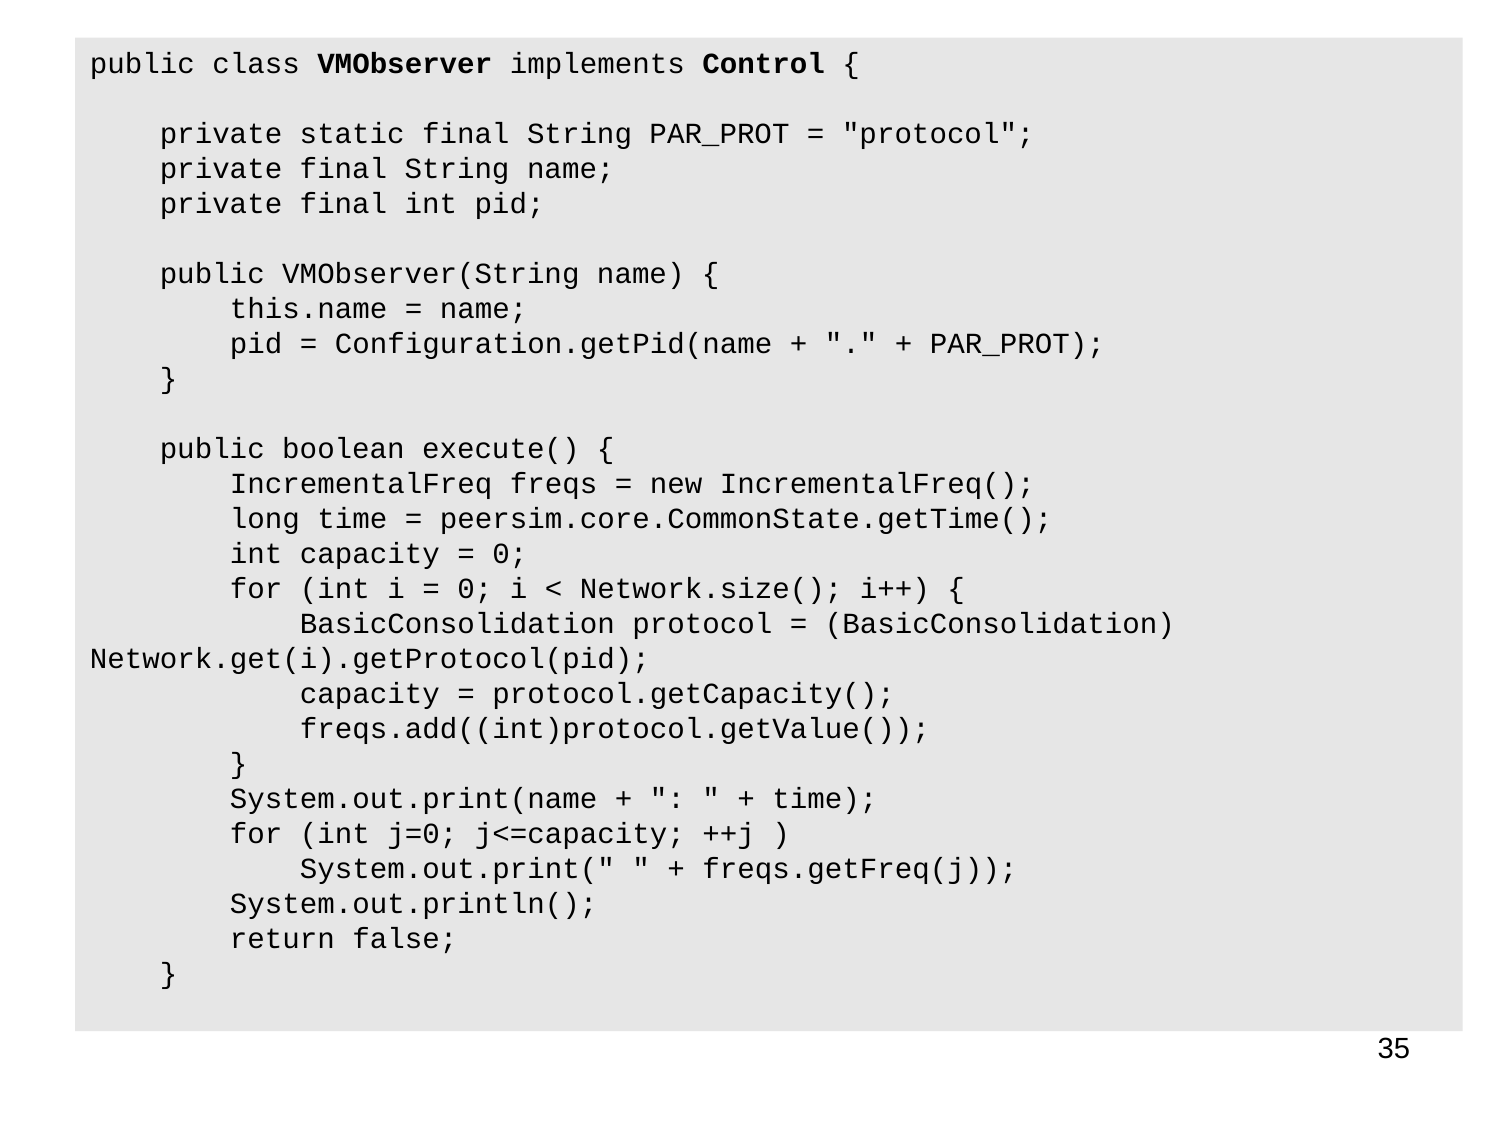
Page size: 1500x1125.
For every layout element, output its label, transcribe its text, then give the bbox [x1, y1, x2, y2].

text_box public class VMObserver implements Control { private static final String PAR_PROT = "protocol"; private final String name; private final int pid; public VMObserver(String name) { this.name = name; pid = Configuration.getPid(name + "." + PAR_PROT); } public boolean execute() { IncrementalFreq freqs = new IncrementalFreq(); long time = peersim.core.CommonState.getTime(); int capacity = 0; for (int i = 0; i < Network.size(); i++) { BasicConsolidation protocol = (BasicConsolidation) Network.get(i).getProtocol(pid); capacity = protocol.getCapacity(); freqs.add((int)protocol.getValue()); } System.out.print(name + ": " + time); for (int j=0; j<=capacity; ++j ) System.out.print(" " + freqs.getFreq(j)); System.out.println(); return false; } [75, 37, 1463, 1032]
